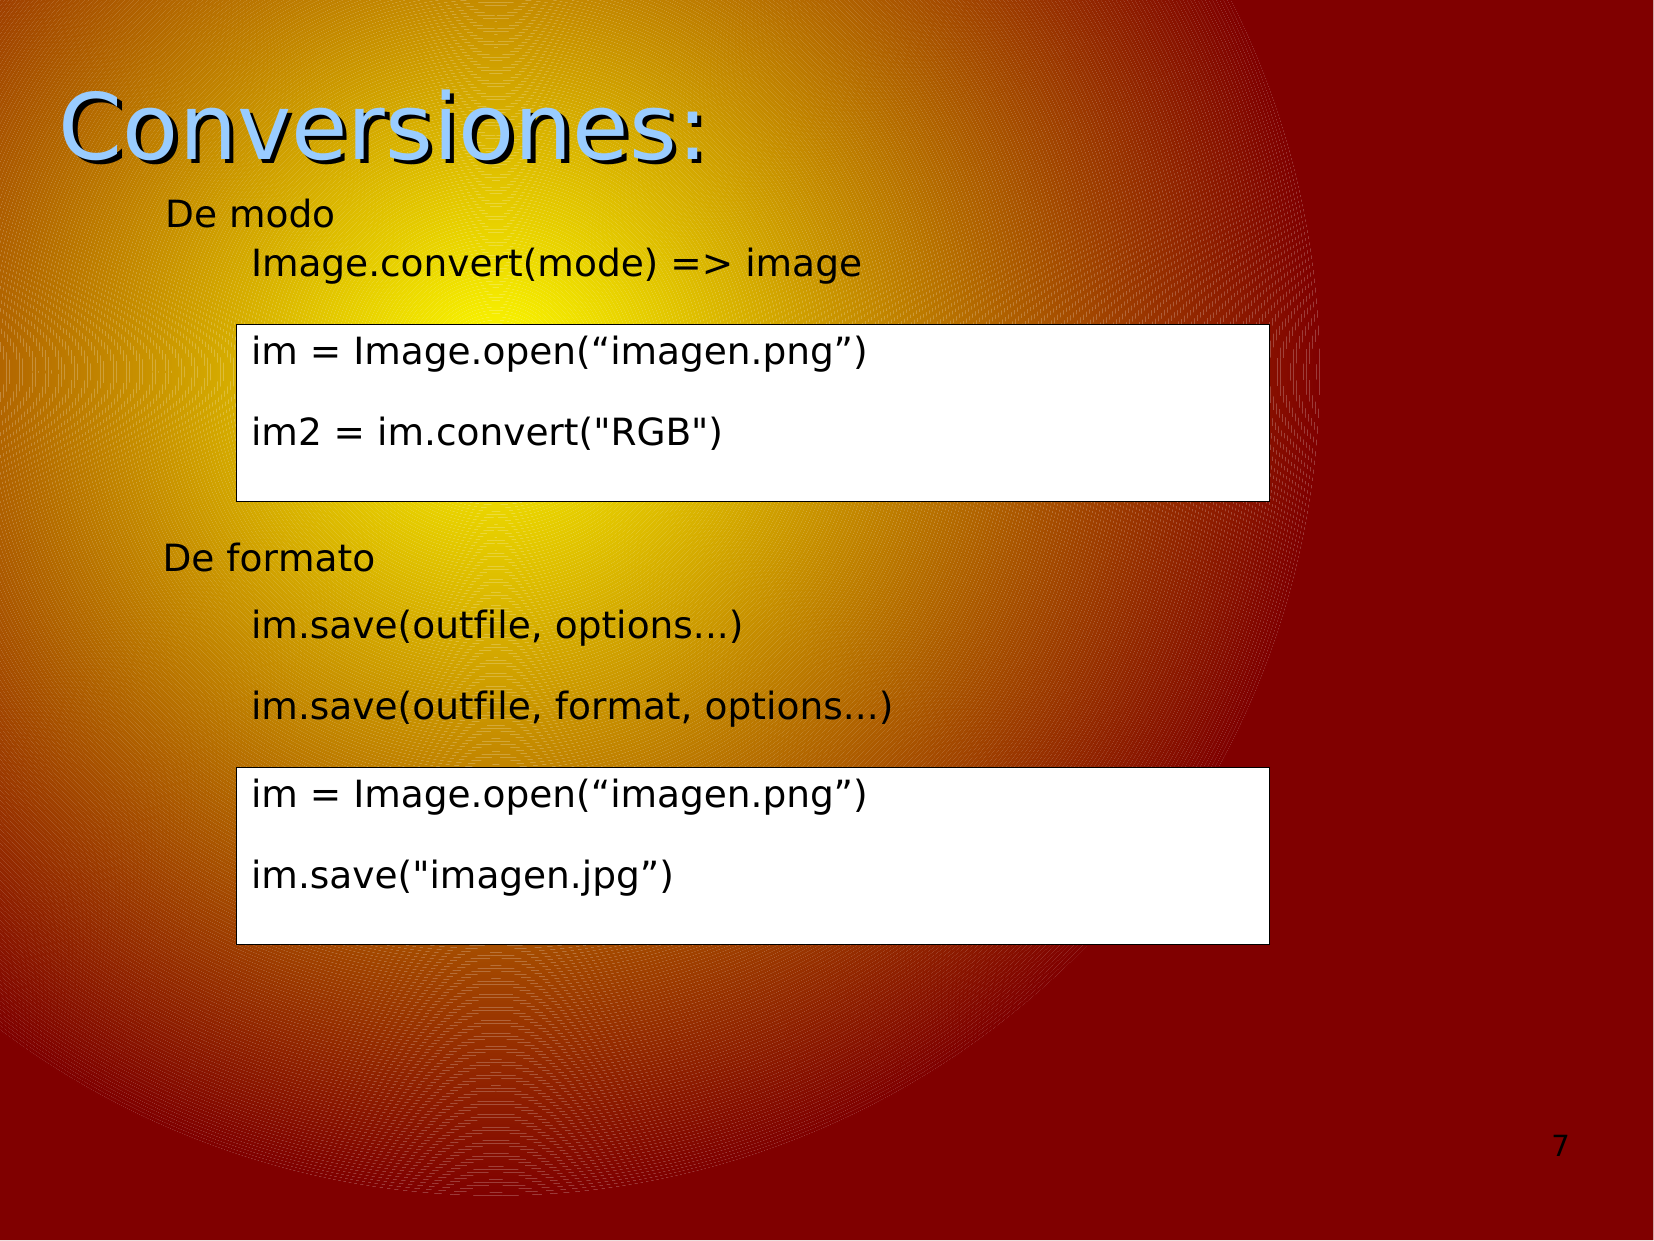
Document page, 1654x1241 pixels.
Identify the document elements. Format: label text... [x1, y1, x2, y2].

text_box im = Image.open(“imagen.png”) im2 = im.convert("RGB") [236, 324, 1270, 502]
title Conversiones: [59, 29, 1547, 228]
text_box De modo [150, 187, 351, 247]
text_box Image.convert(mode) => image [236, 236, 1026, 296]
text_box im = Image.open(“imagen.png”) im.save("imagen.jpg”) [236, 767, 1270, 945]
text_box De formato [147, 531, 391, 590]
text_box im.save(outfile, options...) im.save(outfile, format, options...) [236, 598, 1026, 739]
